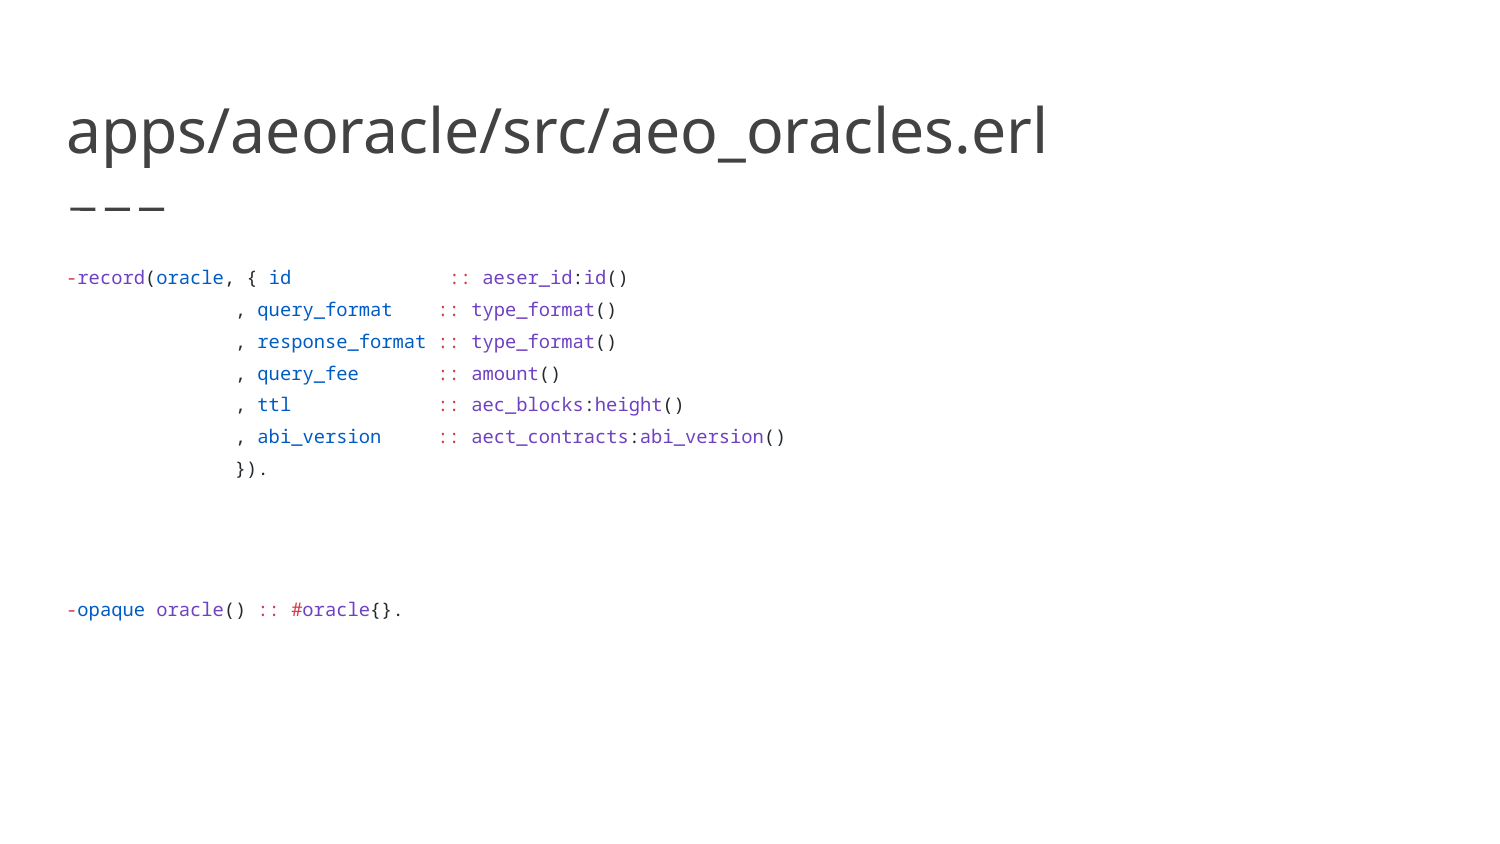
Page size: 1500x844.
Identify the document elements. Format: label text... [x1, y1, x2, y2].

list -record(oracle, { id :: aeser_id:id() , query_format :: type_format() , response_format :: type_format() , query_fee :: amount() , ttl :: aec_blocks:height() , abi_version :: aect_contracts:abi_version() }). -opaque oracle() :: #oracle{}. [51, 240, 1449, 750]
title apps/aeoracle/src/aeo_oracles.erl [51, 61, 1449, 182]
